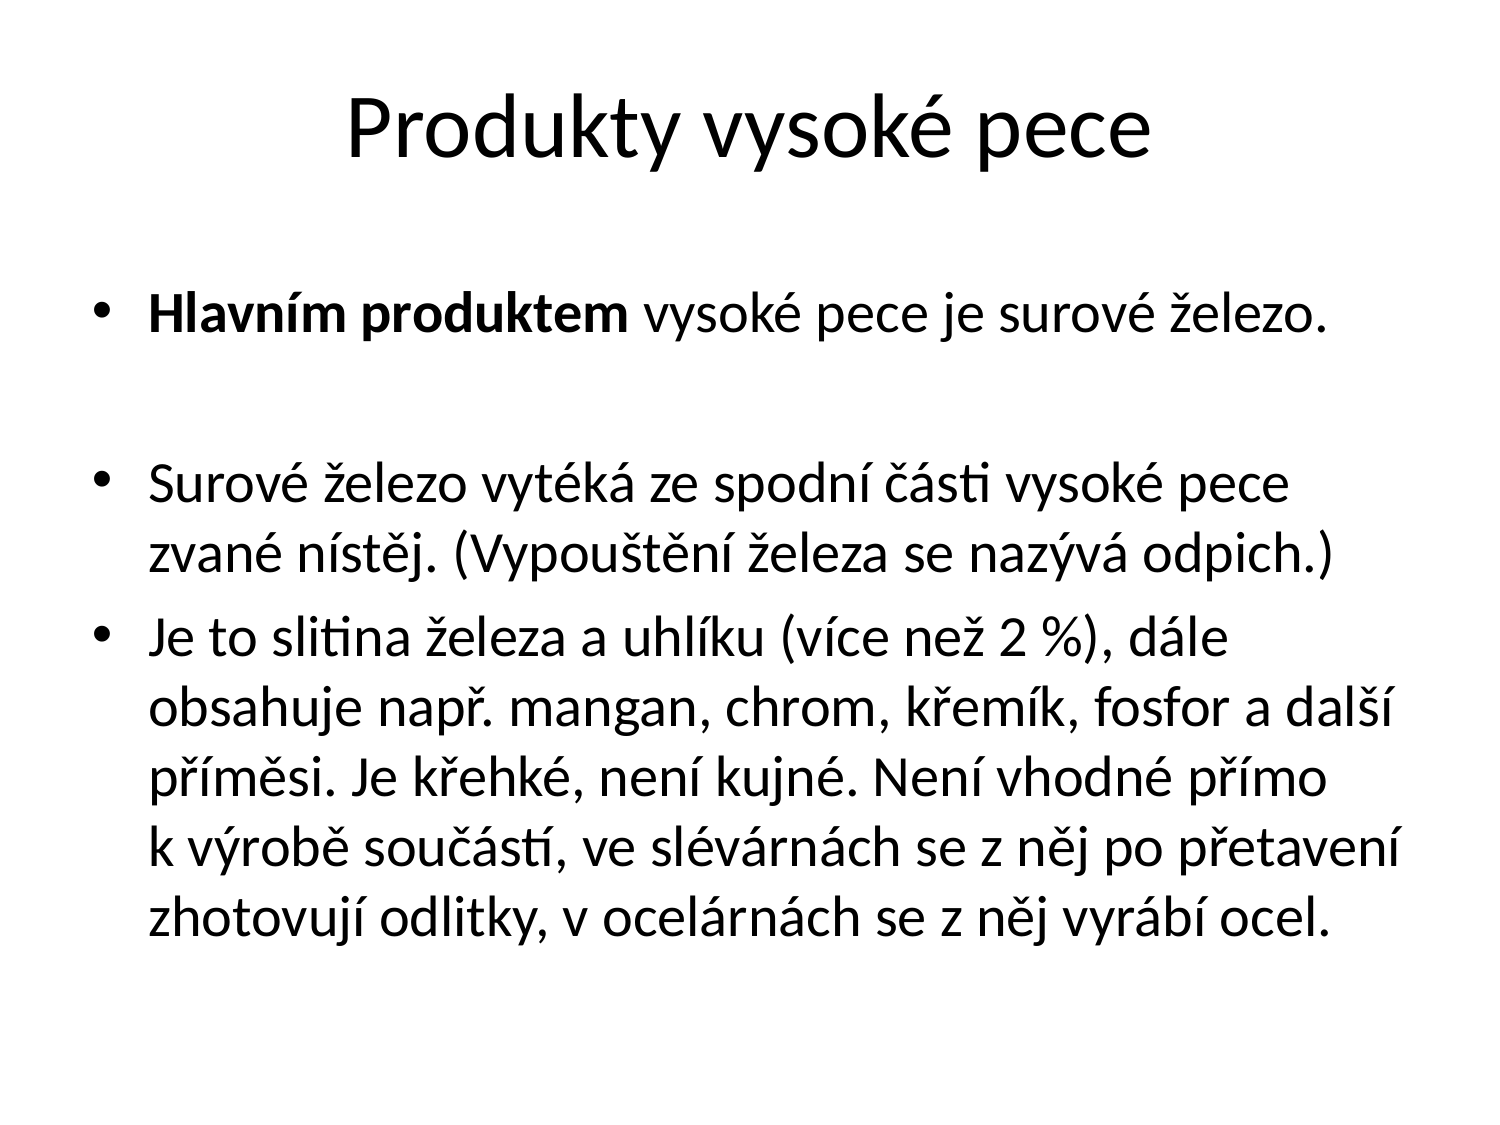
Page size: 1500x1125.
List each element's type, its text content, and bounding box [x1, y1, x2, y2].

title Produkty vysoké pece [75, 45, 1426, 197]
list Hlavním produktem vysoké pece je surové železo. Surové železo vytéká ze spodní části vysoké pece zvané nístěj. (Vypouštění železa se nazývá odpich.) Je to slitina železa a uhlíku (více než 2 %), dále obsahuje např. mangan, chrom, křemík, fosfor a další příměsi. Je křehké, není kujné. Není vhodné přímo k výrobě součástí, ve slévárnách se z něj po přetavení zhotovují odlitky, v ocelárnách se z něj vyrábí ocel. [76, 267, 1427, 1041]
